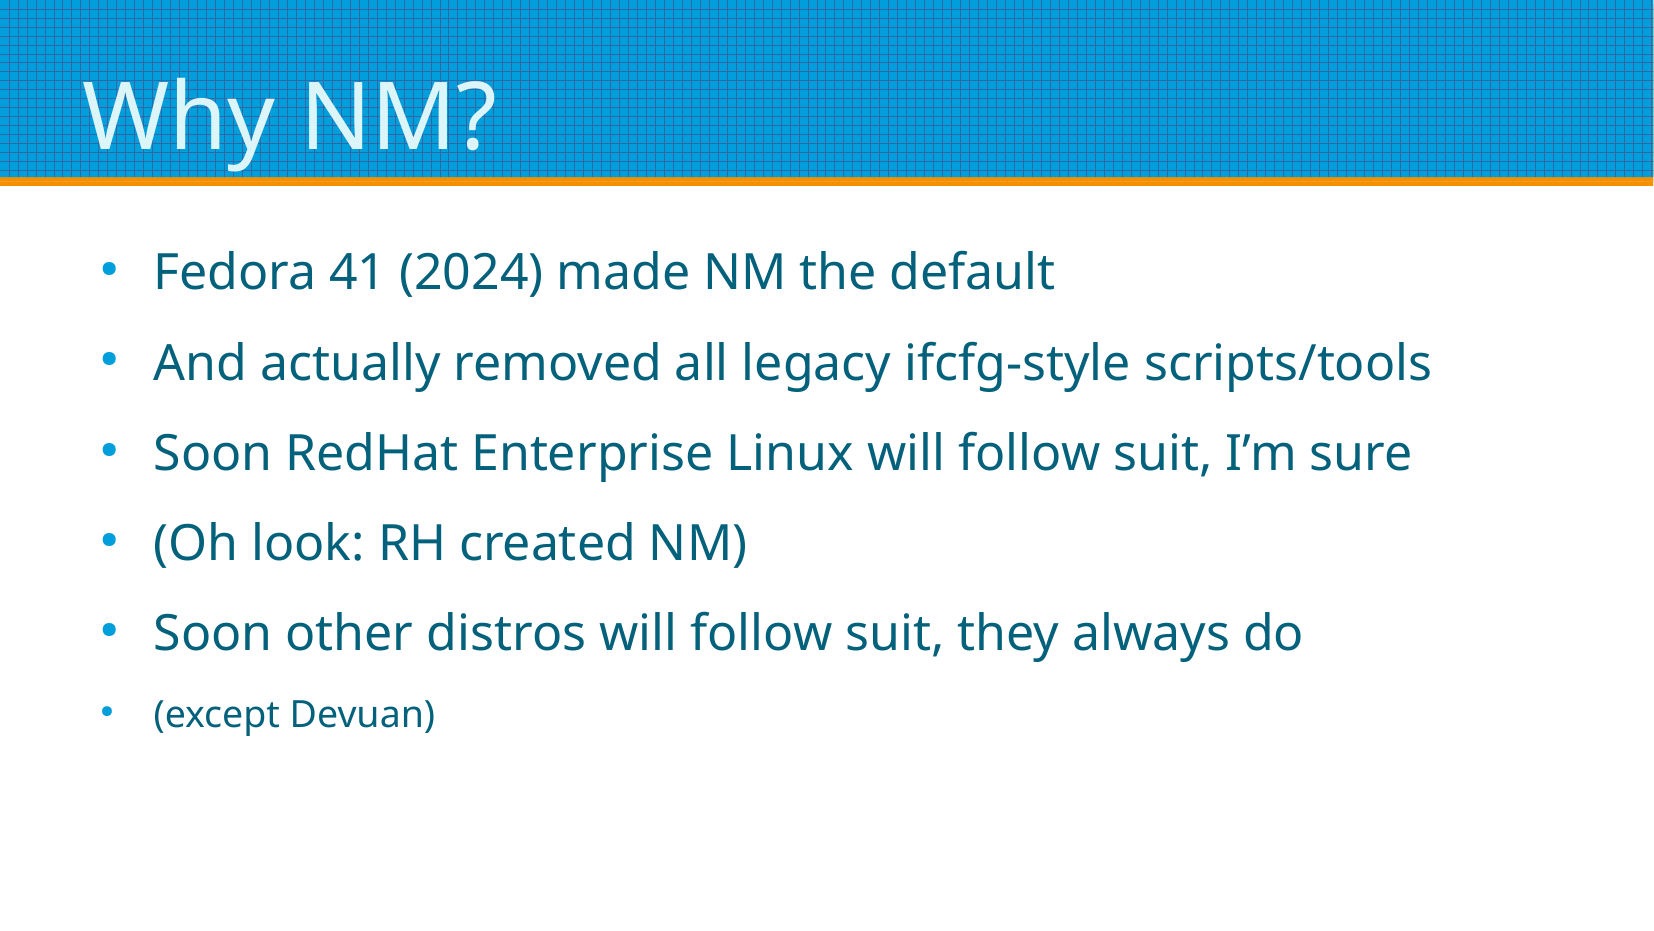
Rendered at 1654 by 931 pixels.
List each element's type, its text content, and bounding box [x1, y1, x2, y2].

title Why NM? [82, 14, 1571, 178]
list Fedora 41 (2024) made NM the default And actually removed all legacy ifcfg-style scripts/tools Soon RedHat Enterprise Linux will follow suit, I’m sure (Oh look: RH created NM) Soon other distros will follow suit, they always do (except Devuan) [82, 236, 1571, 813]
